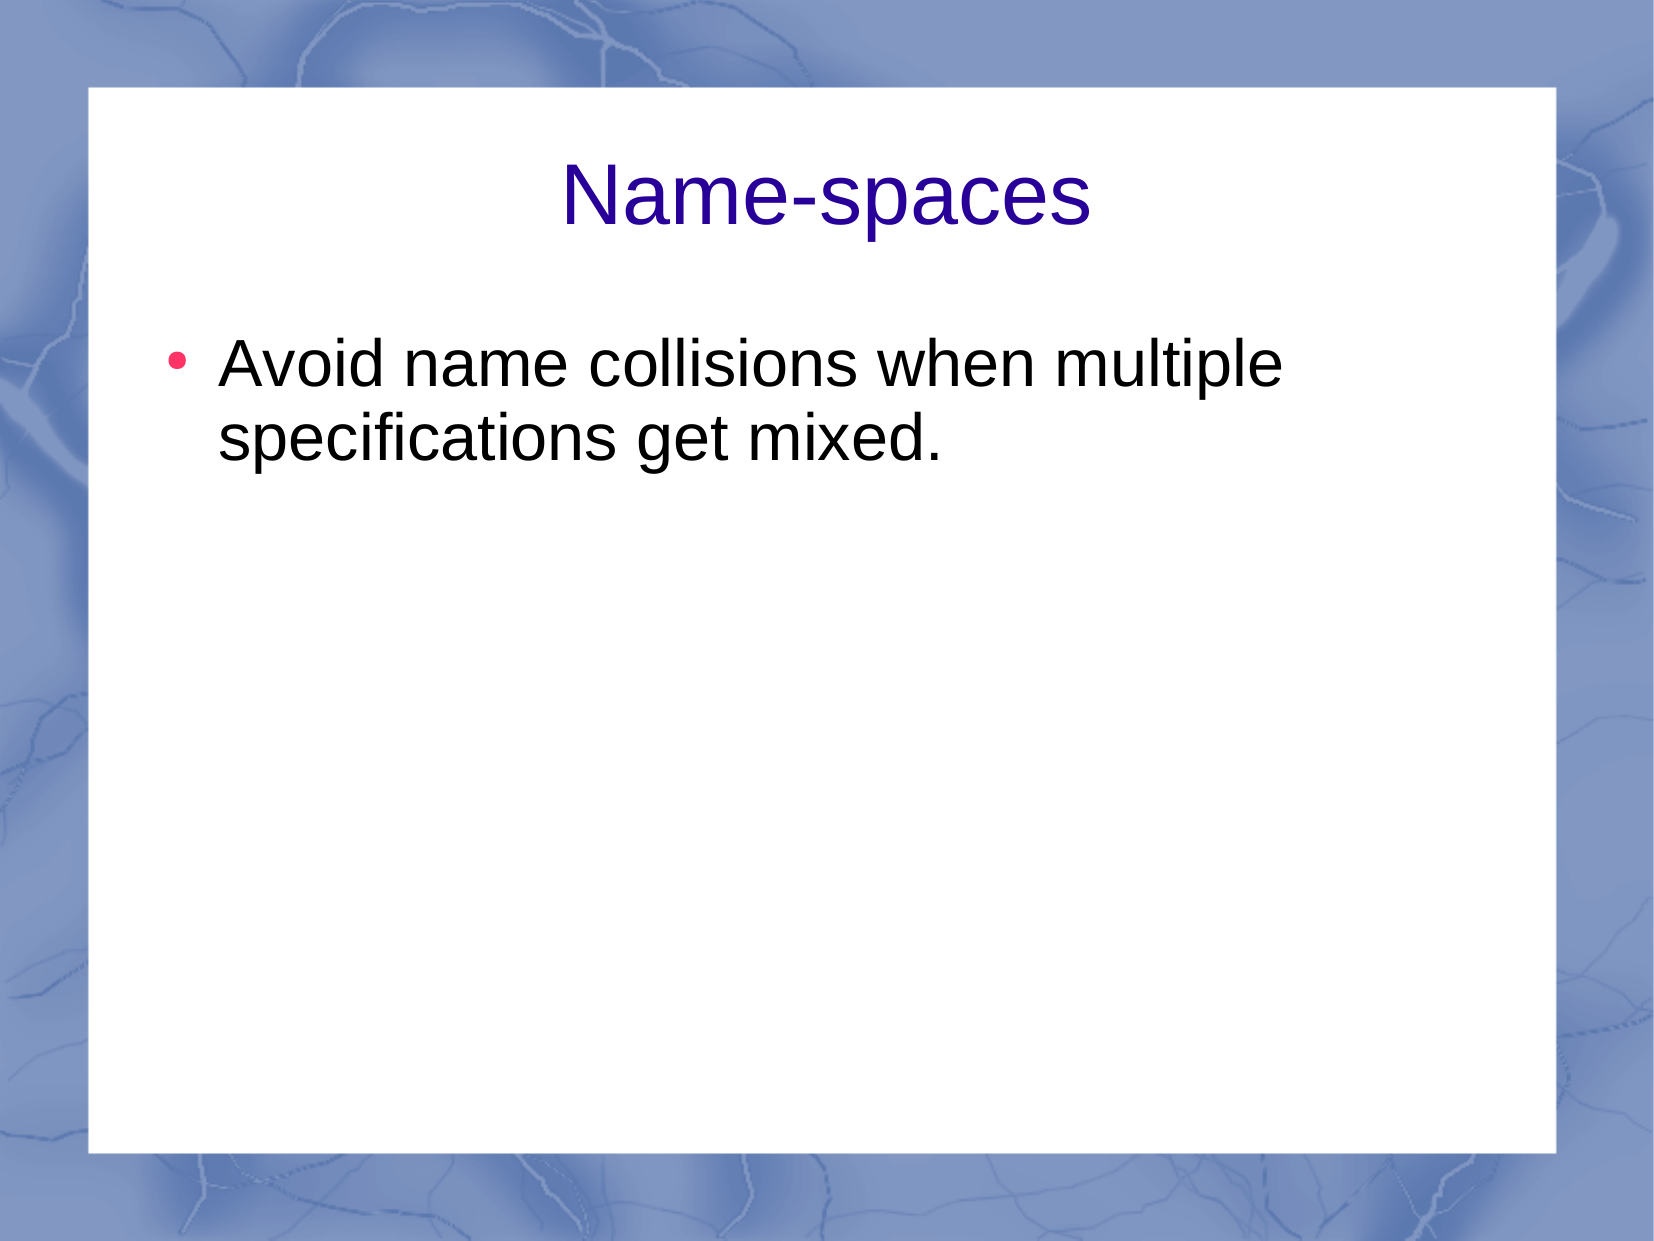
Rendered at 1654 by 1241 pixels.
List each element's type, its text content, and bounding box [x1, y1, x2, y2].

title Name-spaces [118, 90, 1536, 298]
list Avoid name collisions when multiple specifications get mixed. [147, 325, 1506, 1232]
picture [0, 0, 1654, 1241]
